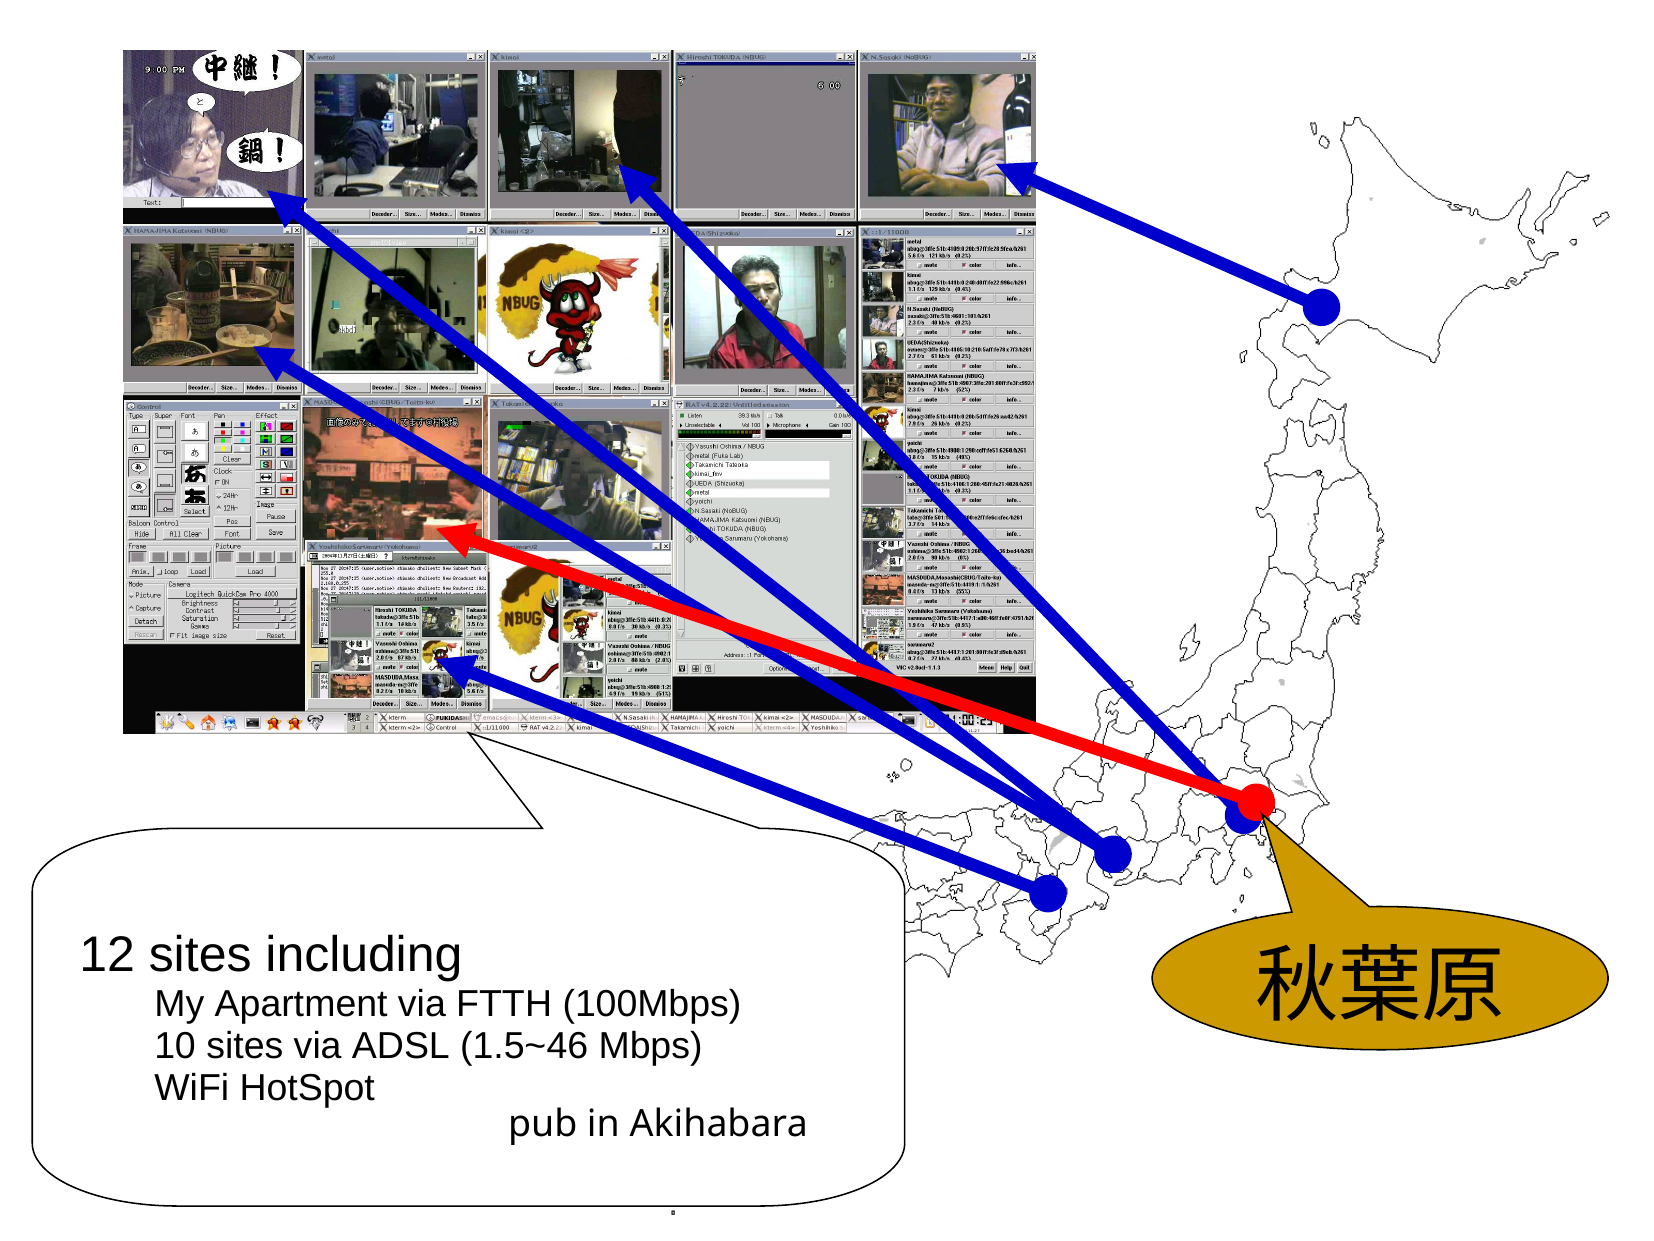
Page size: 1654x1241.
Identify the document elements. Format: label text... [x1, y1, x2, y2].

picture [123, 50, 1611, 1241]
text_box 12 sites including My Apartment via FTTH (100Mbps) 10 sites via ADSL (1.5~46 Mbps) WiFi HotSpot [32, 732, 905, 1207]
text_box pub in Akihabara [493, 1088, 824, 1156]
text_box 秋葉原 [1152, 814, 1609, 1050]
